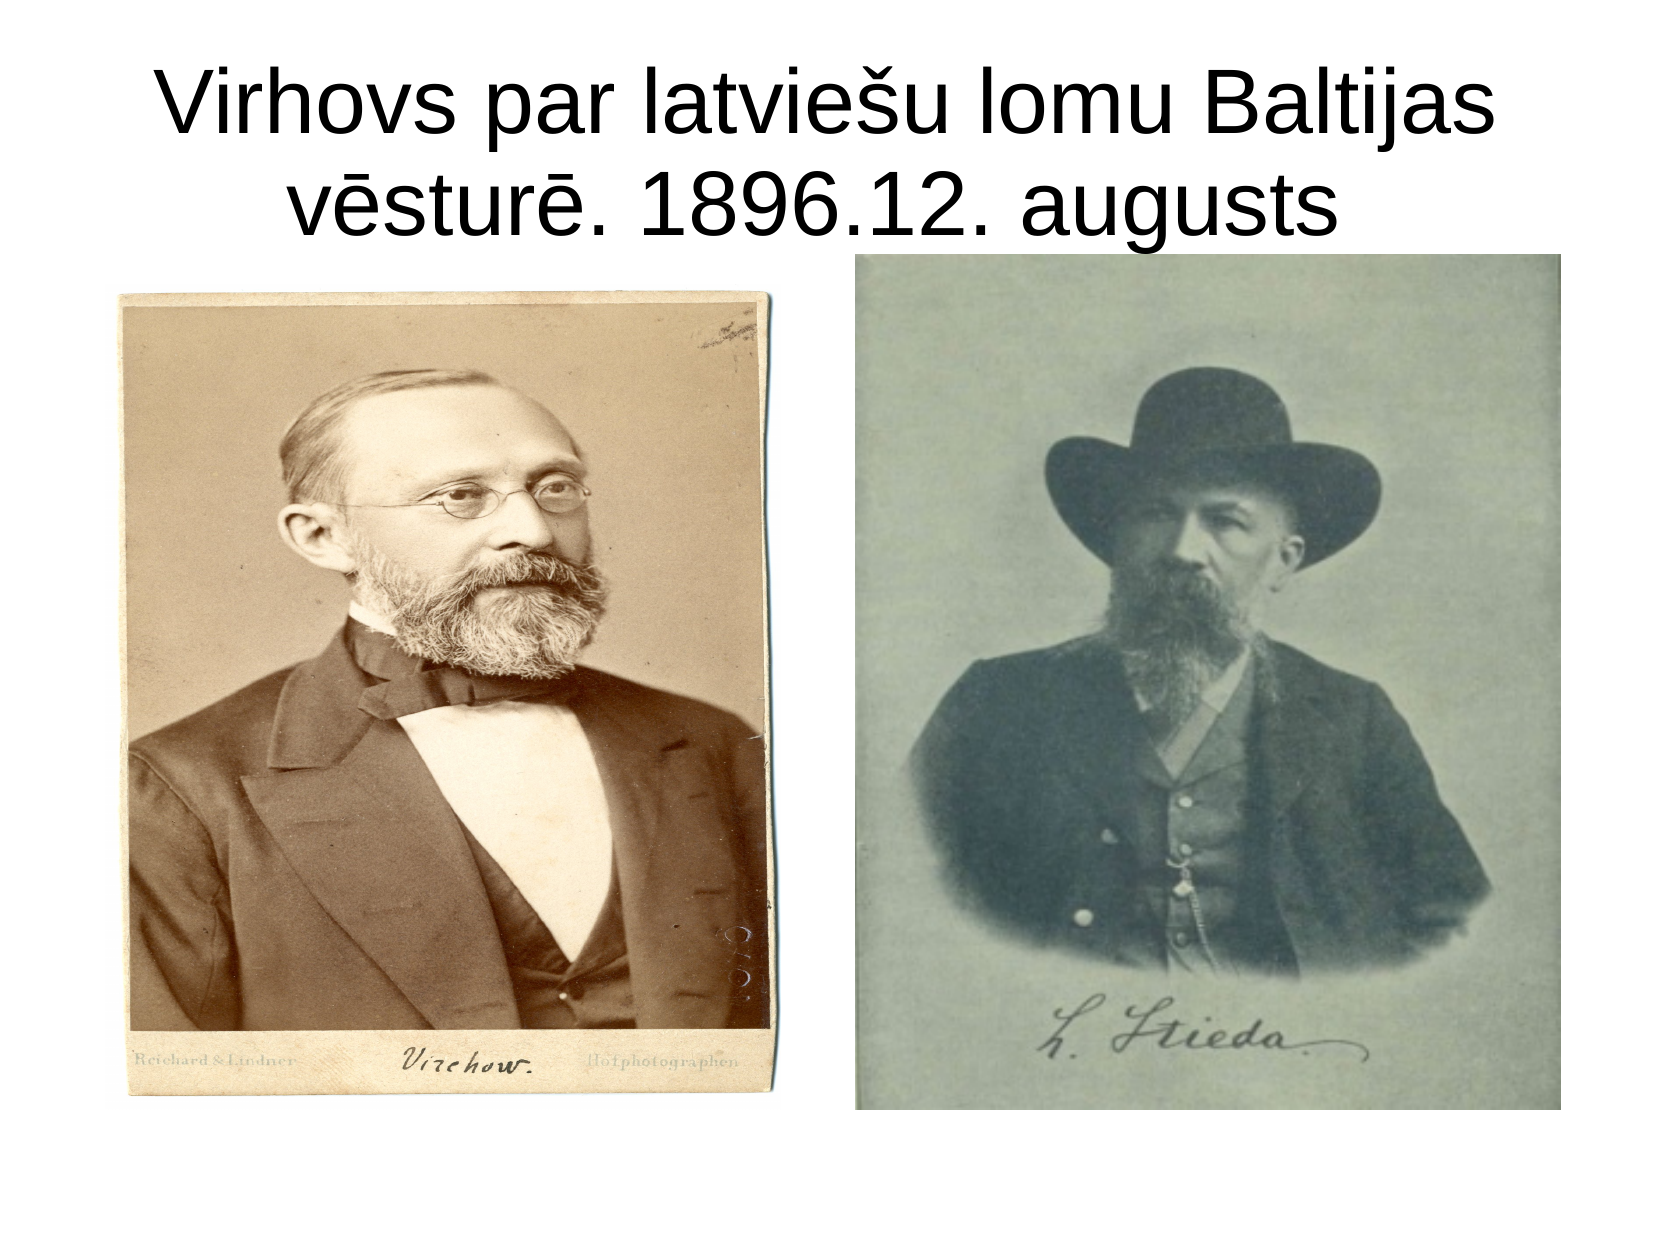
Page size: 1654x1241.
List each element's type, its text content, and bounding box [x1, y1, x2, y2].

title Virhovs par latviešu lomu Baltijas vēsturē. 1896.12. augusts [82, 49, 1571, 257]
picture [855, 254, 1561, 1111]
picture [105, 284, 781, 1111]
